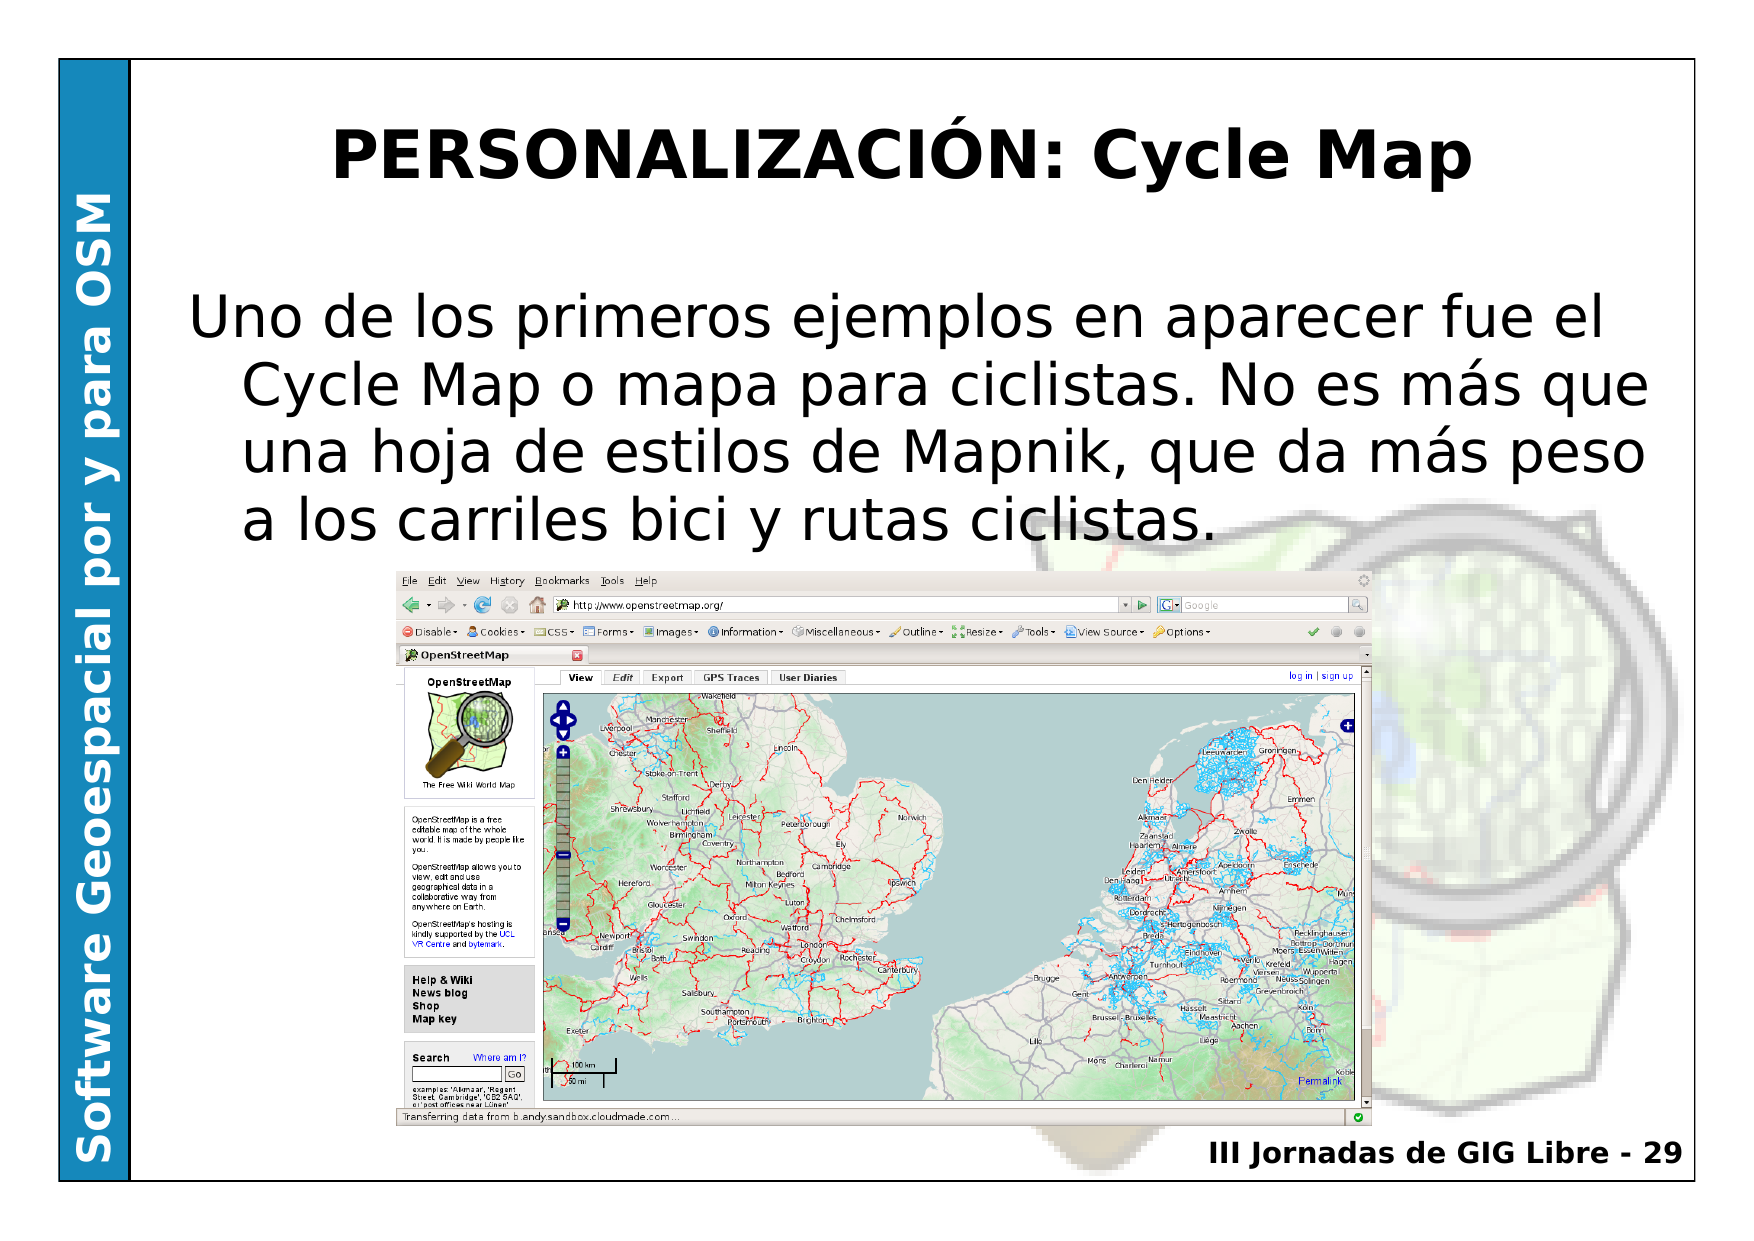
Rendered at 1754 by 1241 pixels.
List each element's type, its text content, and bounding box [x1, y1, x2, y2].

list Uno de los primeros ejemplos en aparecer fue el Cycle Map o mapa para ciclistas. No es más que una hoja de estilos de Mapnik, que da más peso a los carriles bici y rutas ciclistas. [171, 283, 1672, 622]
picture [396, 481, 1696, 1182]
title PERSONALIZACIÓN: Cycle Map [171, 103, 1634, 209]
